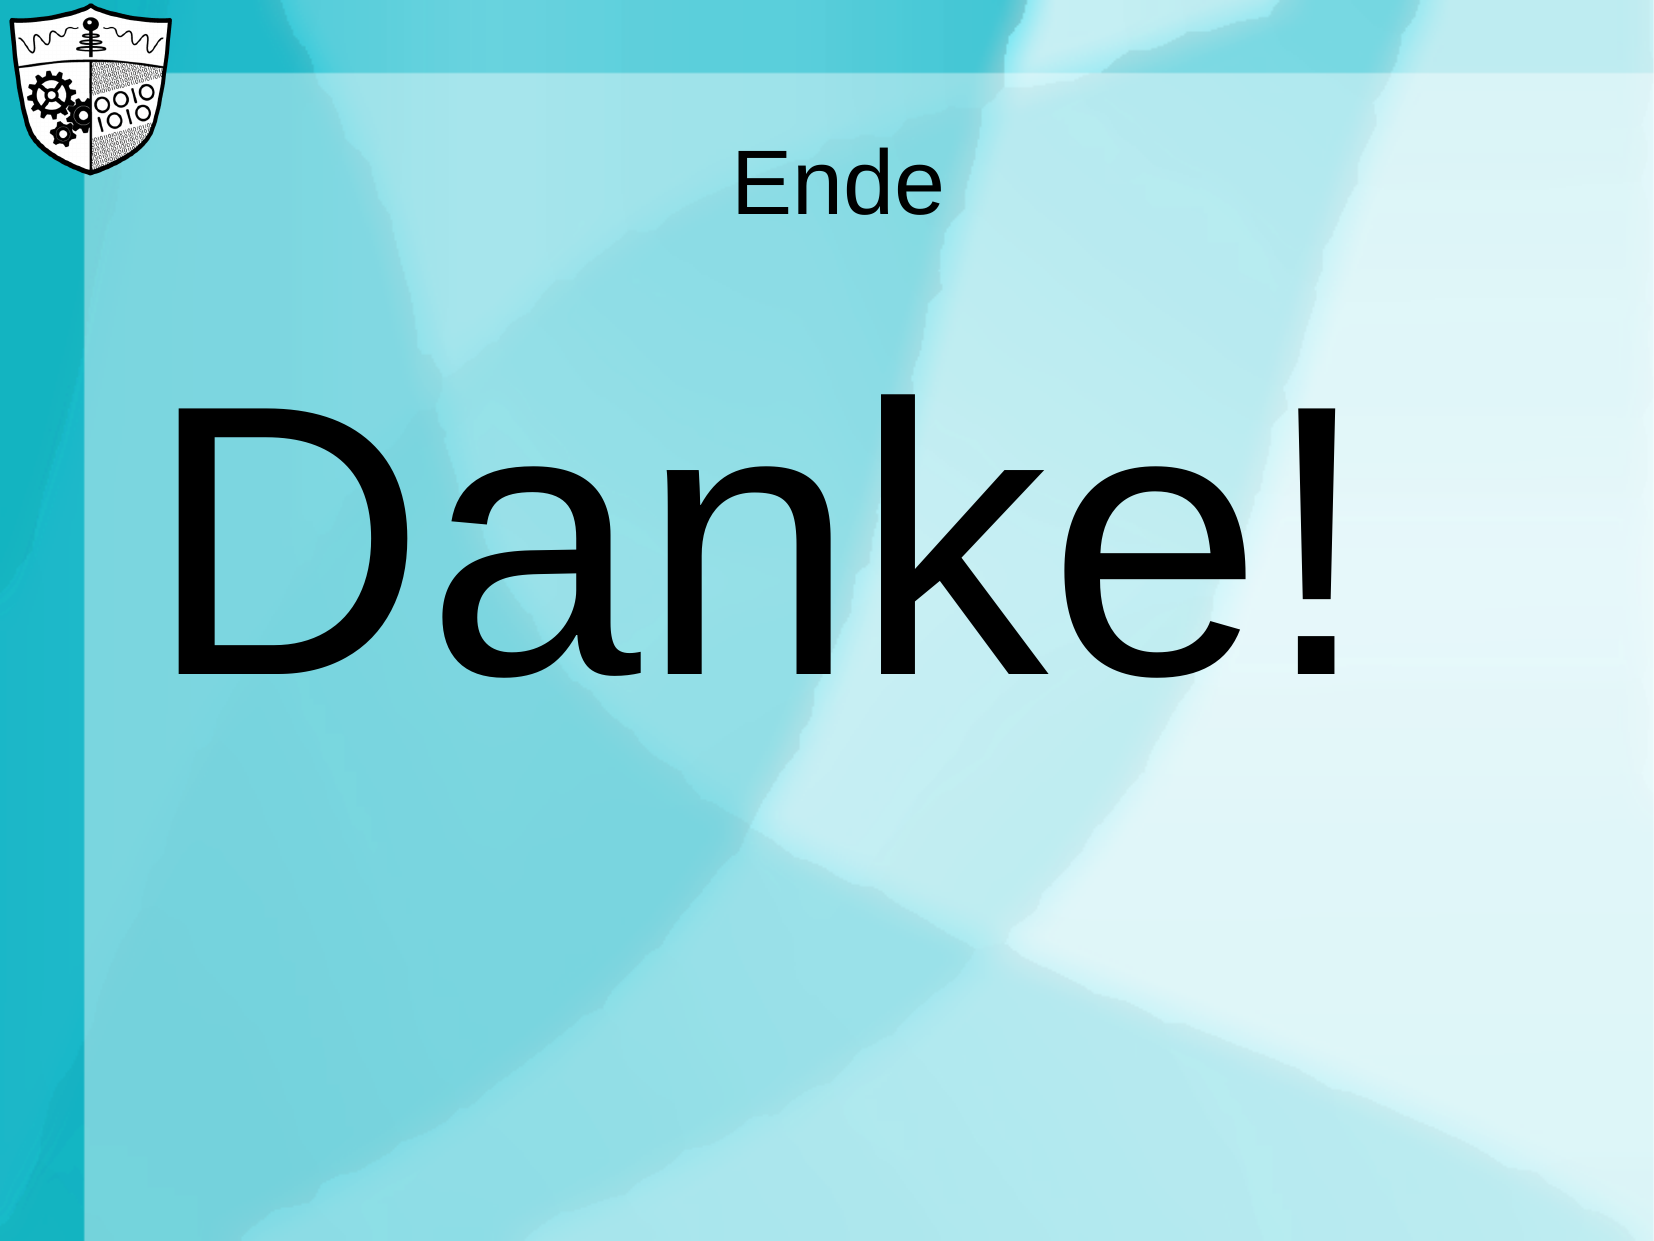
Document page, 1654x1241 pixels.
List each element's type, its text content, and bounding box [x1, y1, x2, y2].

title Ende [94, 78, 1583, 287]
picture [0, 0, 1654, 1241]
list Danke! [147, 324, 1512, 1162]
